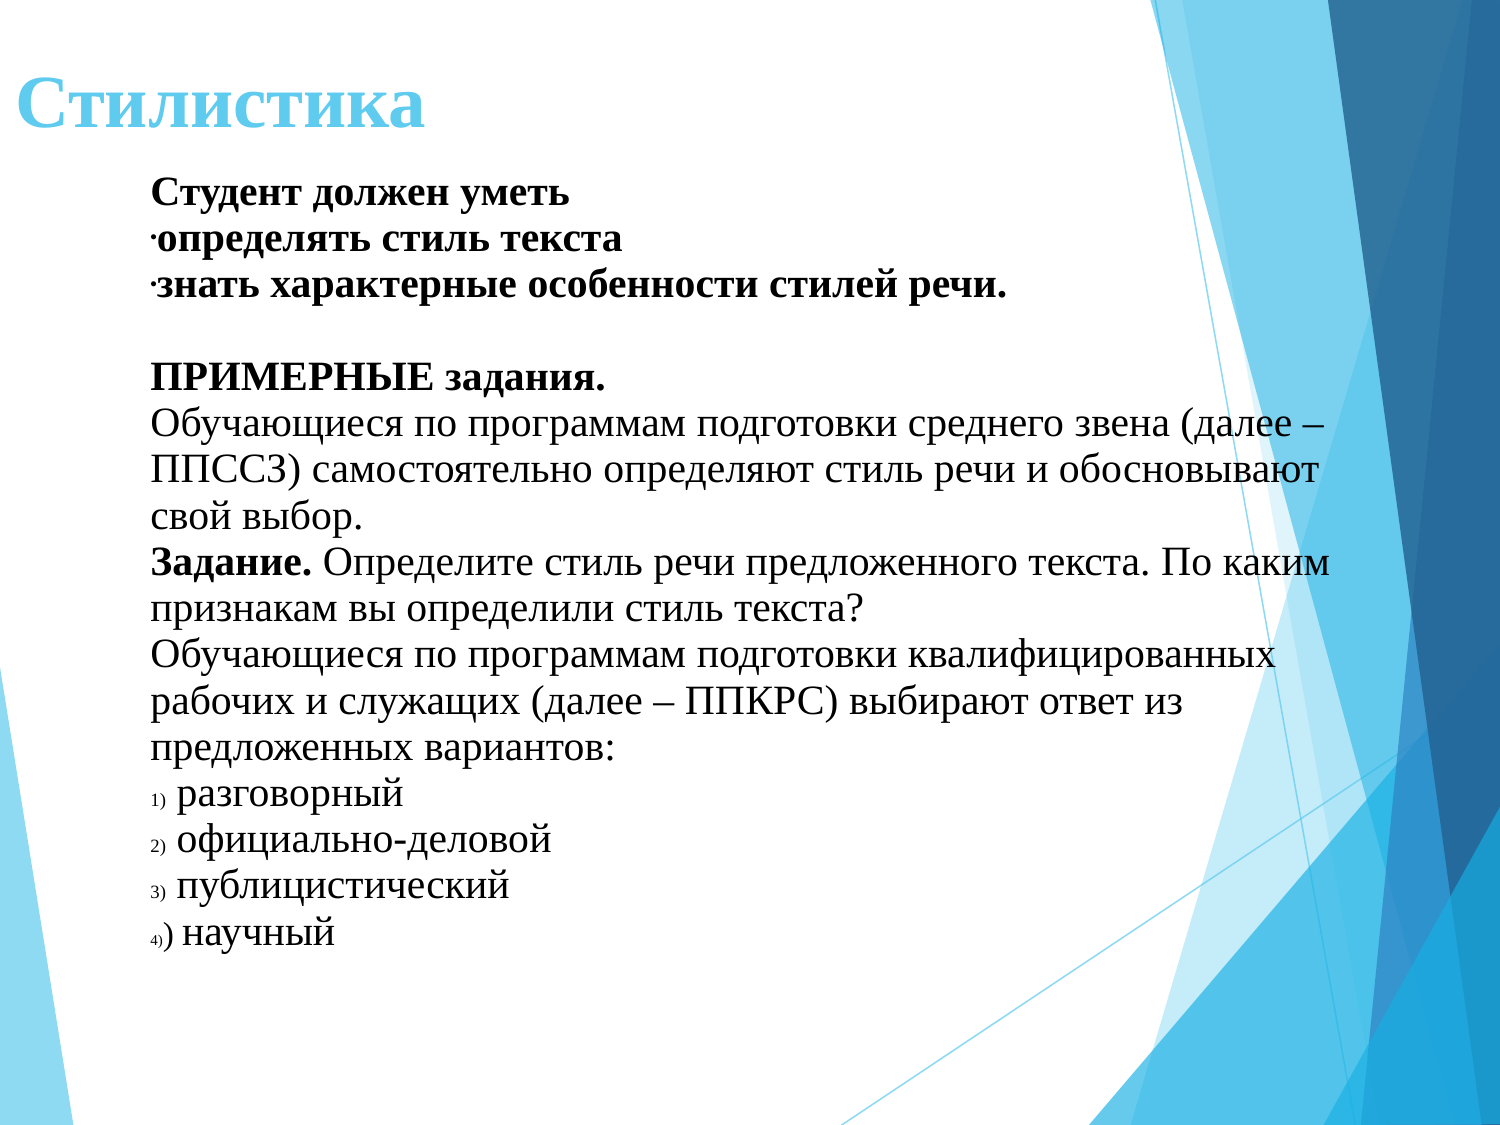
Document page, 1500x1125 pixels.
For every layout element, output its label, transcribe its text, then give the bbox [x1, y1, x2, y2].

text_box Студент должен уметь определять стиль текста знать характерные особенности стилей речи. ПРИМЕРНЫЕ задания. Обучающиеся по программам подготовки среднего звена (далее – ППССЗ) самостоятельно определяют стиль речи и обосновывают свой выбор. Задание. Определите стиль речи предложенного текста. По каким признакам вы определили стиль текста? Обучающиеся по программам подготовки квалифицированных рабочих и служащих (далее – ППКРС) выбирают ответ из предложенных вариантов: разговорный официально-деловой публицистический ) научный [135, 160, 1424, 1000]
title Стилистика [0, 45, 1351, 233]
